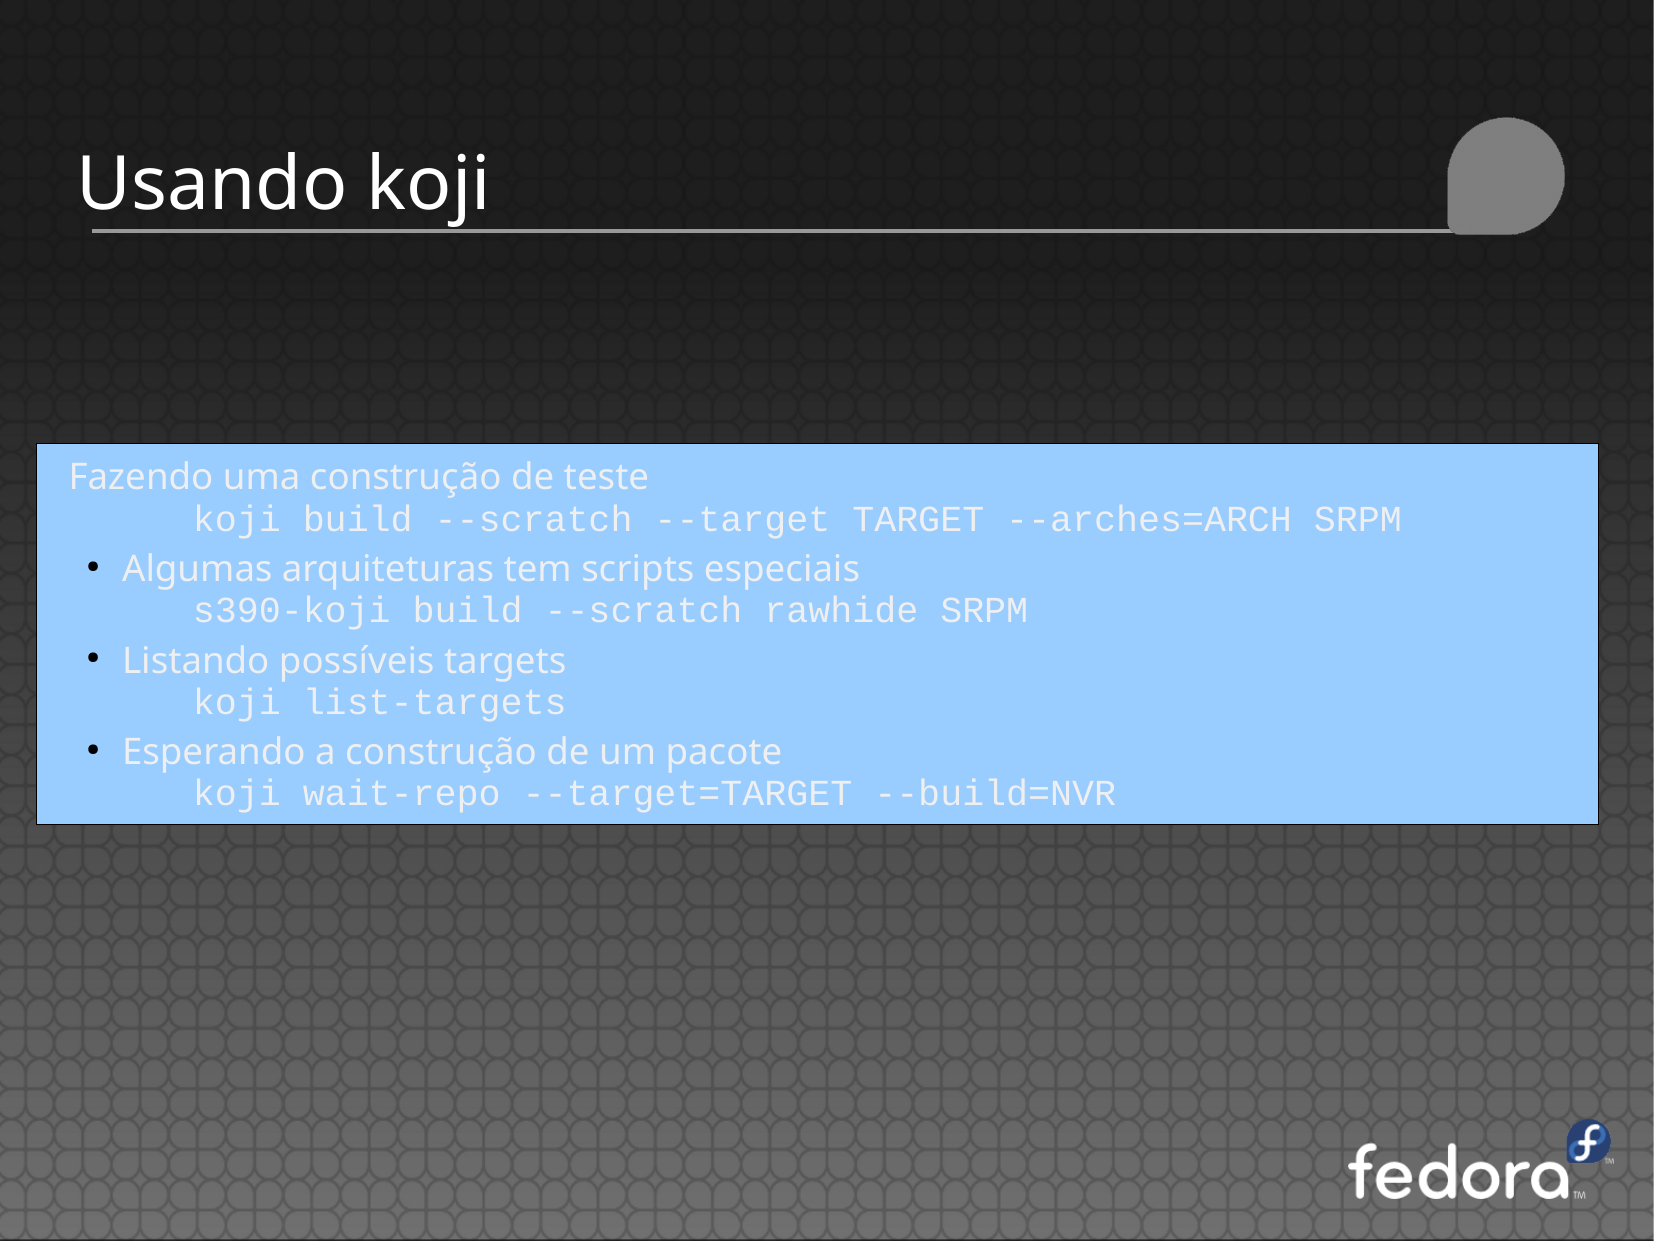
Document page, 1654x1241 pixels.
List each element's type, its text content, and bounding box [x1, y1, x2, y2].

title Usando koji [76, 112, 1566, 249]
picture [0, 0, 1654, 1241]
text_box Fazendo uma construção de teste koji build --scratch --target TARGET --arches=ARCH SRPM Algumas arquiteturas tem scripts especiais s390-koji build --scratch rawhide SRPM Listando possíveis targets koji list-targets Esperando a construção de um pacote koji wait-repo --target=TARGET --build=NVR [36, 443, 1599, 796]
